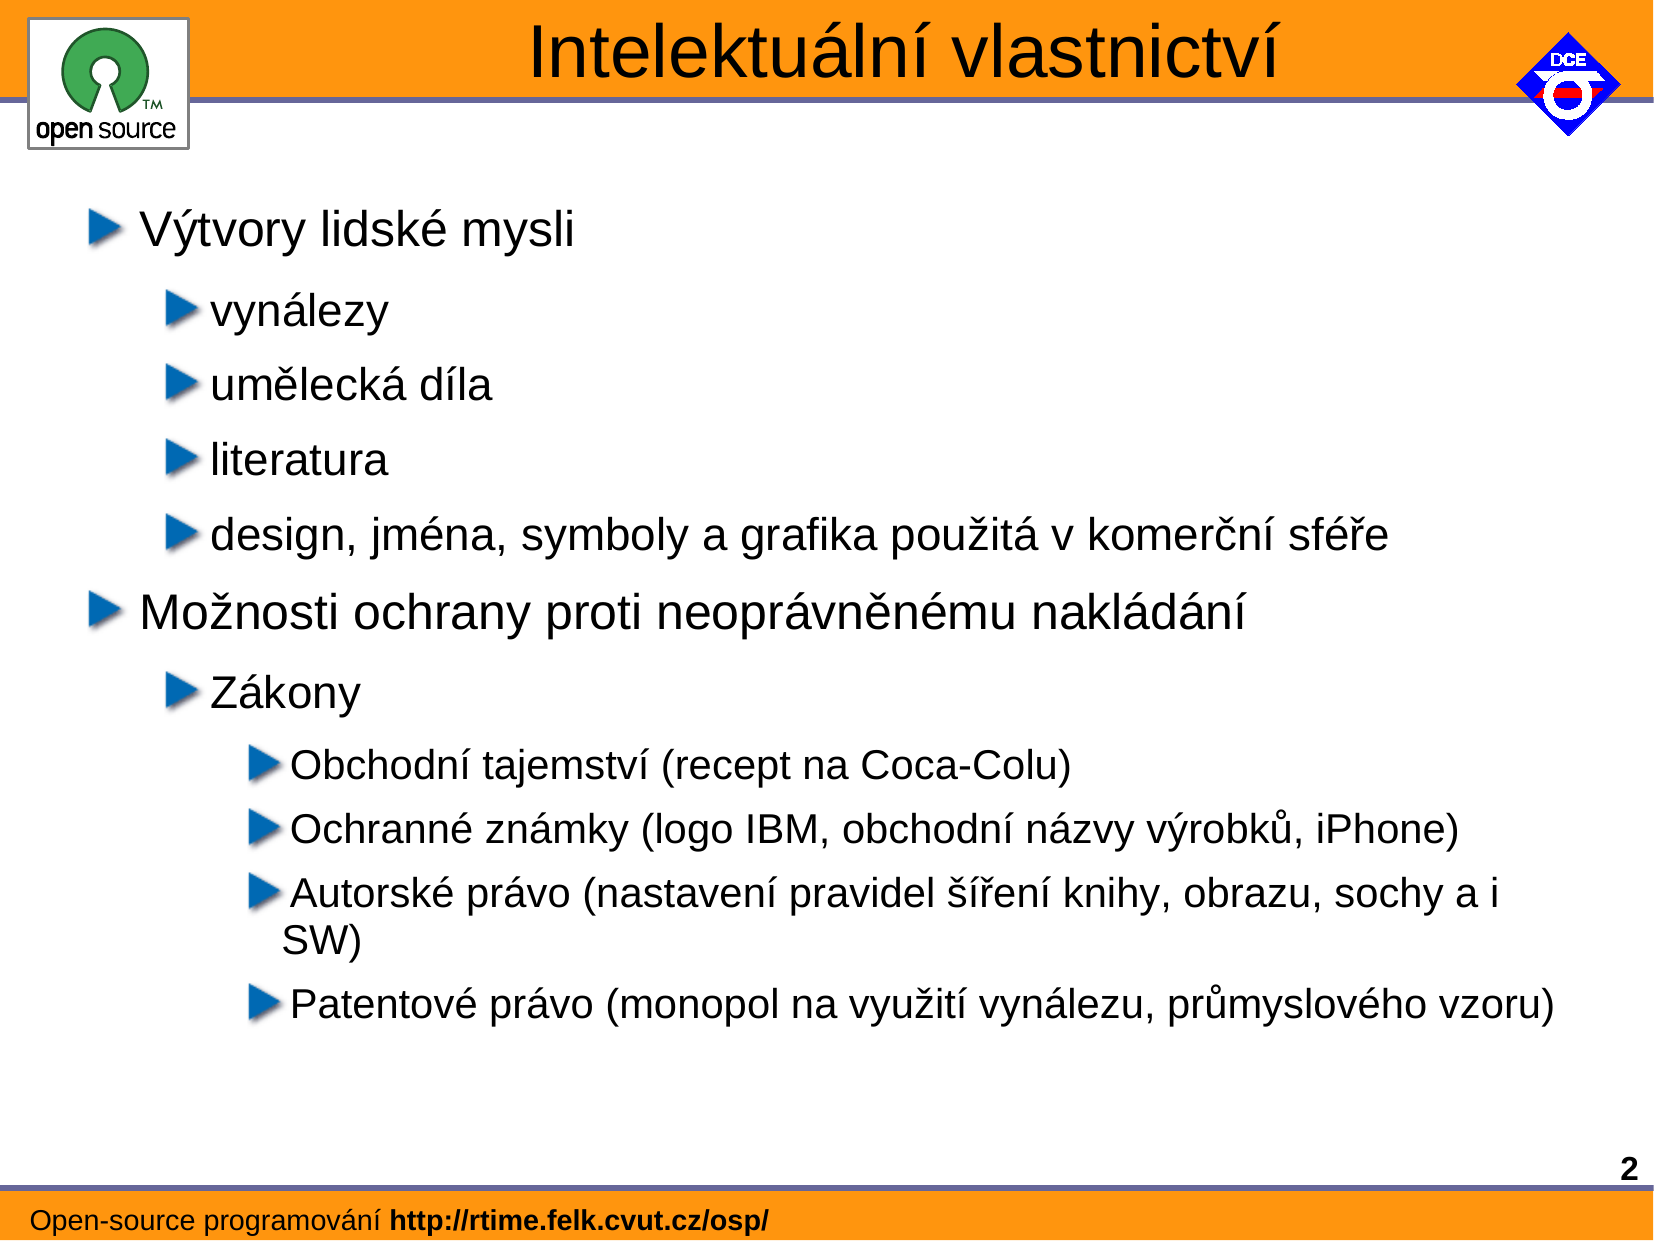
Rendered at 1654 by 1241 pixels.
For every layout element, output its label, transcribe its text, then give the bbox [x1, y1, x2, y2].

list Výtvory lidské mysli vynálezy umělecká díla literatura design, jména, symboly a grafika použitá v komerční sféře Možnosti ochrany proti neoprávněnému nakládání Zákony Obchodní tajemství (recept na Coca-Colu) Ochranné známky (logo IBM, obchodní názvy výrobků, iPhone) Autorské právo (nastavení pravidel šíření knihy, obrazu, sochy a i SW) Patentové právo (monopol na využití vynálezu, průmyslového vzoru) [68, 201, 1592, 1163]
title Intelektuální vlastnictví [178, 4, 1631, 98]
